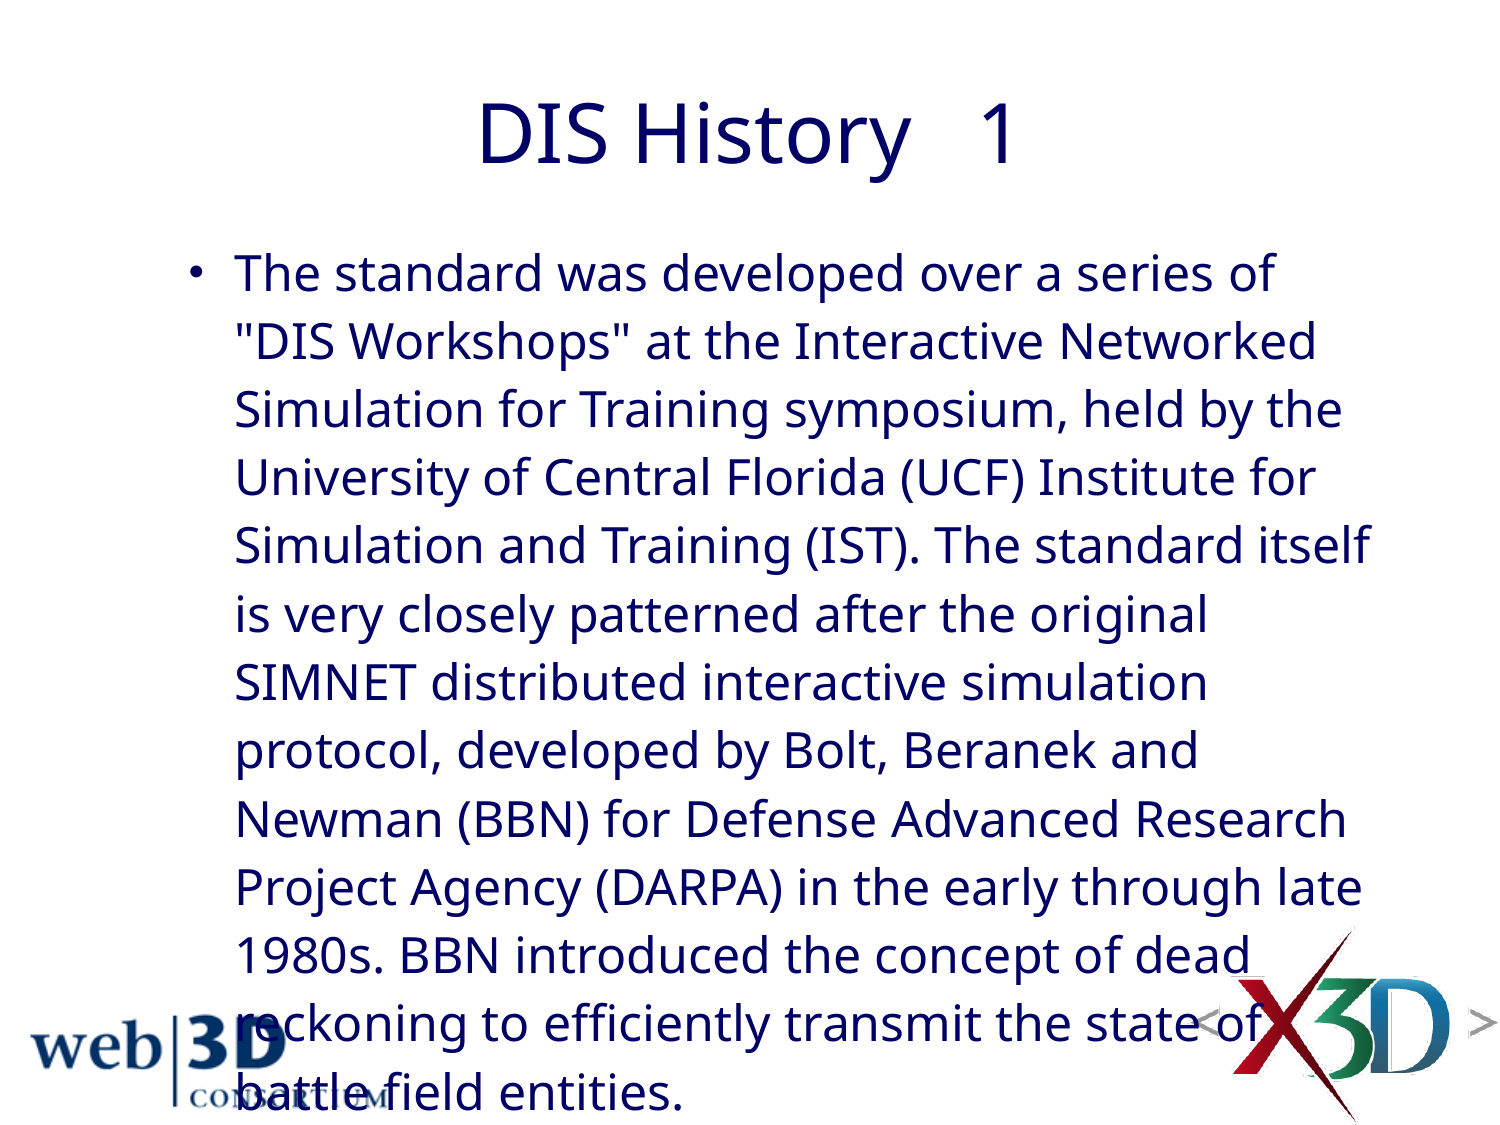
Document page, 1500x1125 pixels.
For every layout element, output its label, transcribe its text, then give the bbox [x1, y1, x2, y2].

picture [12, 998, 413, 1118]
picture [1187, 926, 1500, 1125]
picture [341, 1034, 353, 1038]
picture [1224, 1034, 1236, 1038]
list The standard was developed over a series of "DIS Workshops" at the Interactive Networked Simulation for Training symposium, held by the University of Central Florida (UCF) Institute for Simulation and Training (IST). The standard itself is very closely patterned after the original SIMNET distributed interactive simulation protocol, developed by Bolt, Beranek and Newman (BBN) for Defense Advanced Research Project Agency (DARPA) in the early through late 1980s. BBN introduced the concept of dead reckoning to efficiently transmit the state of battle field entities. [112, 237, 1388, 1034]
title DIS History 1 [112, 44, 1388, 218]
